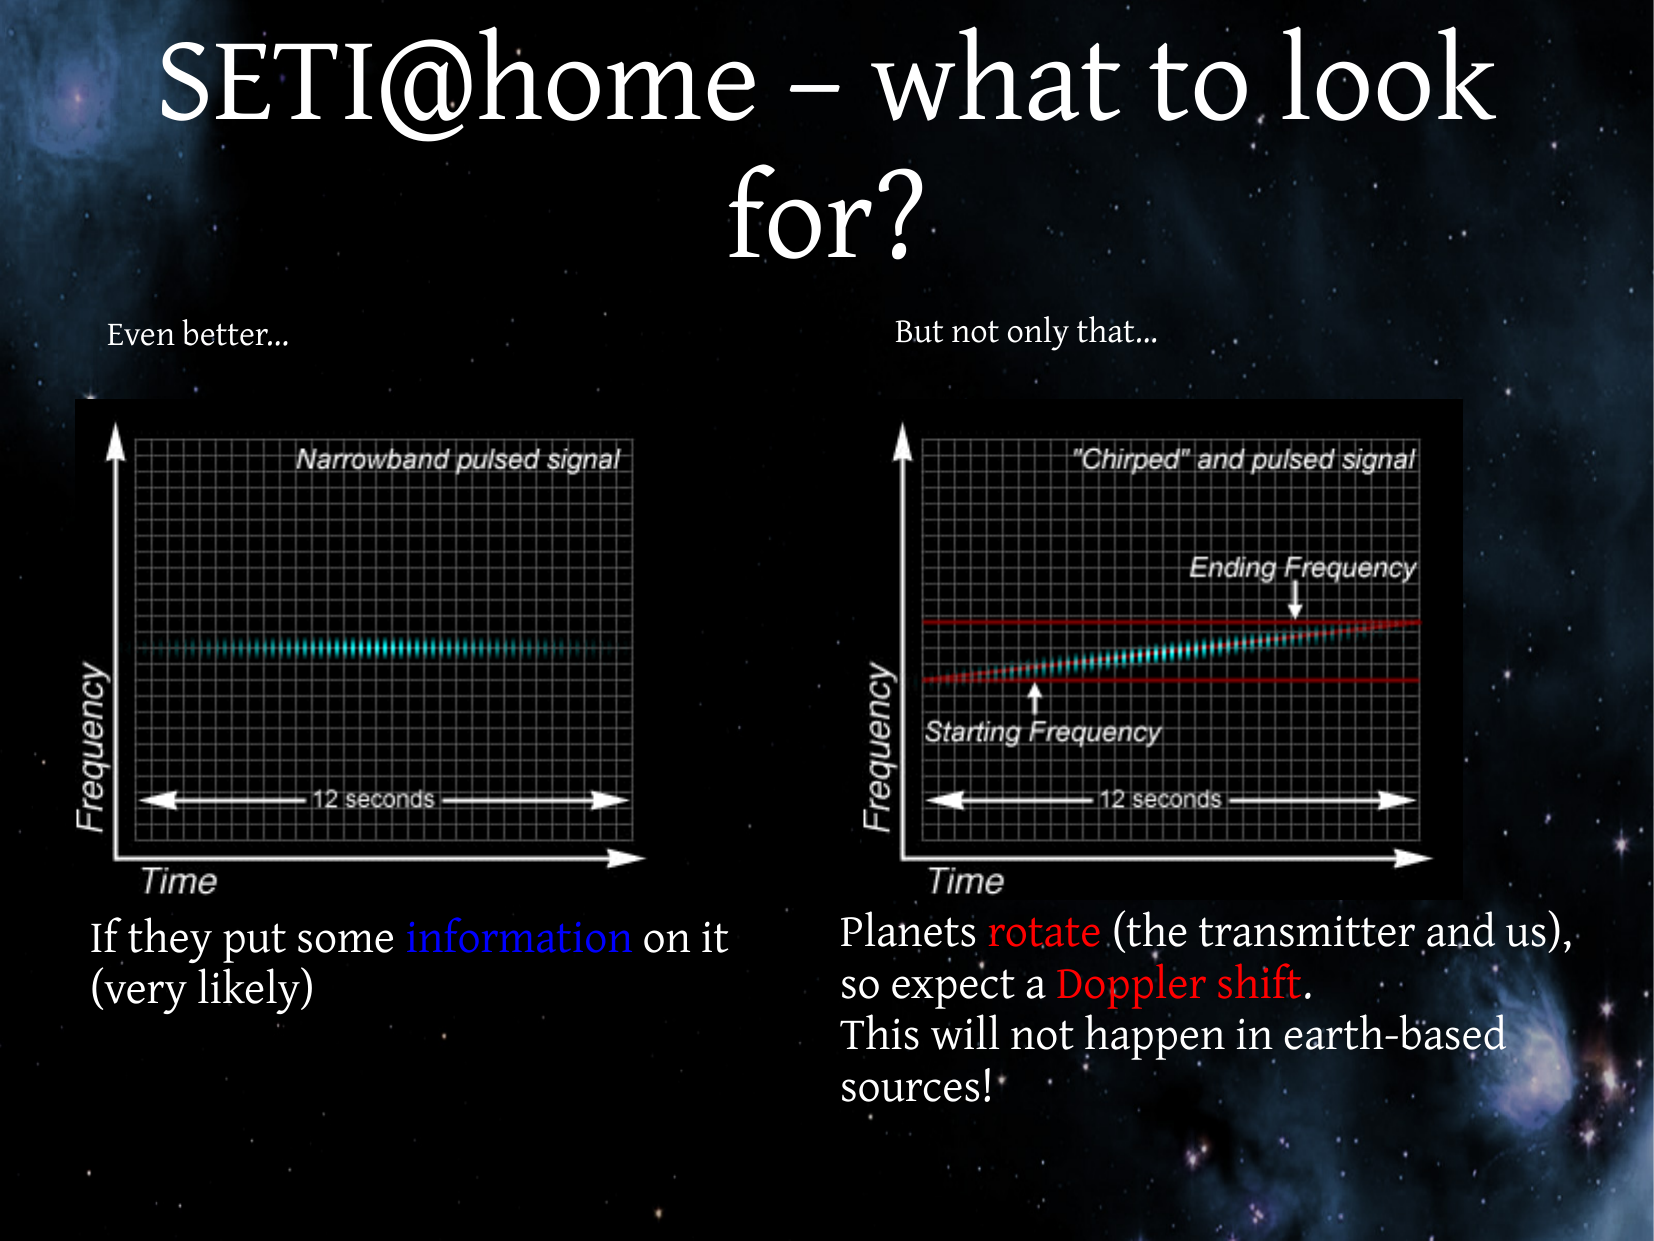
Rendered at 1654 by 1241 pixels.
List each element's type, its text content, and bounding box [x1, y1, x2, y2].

text_box But not only that... [880, 305, 1341, 393]
text_box If they put some information on it (very likely) [75, 905, 788, 1068]
text_box Even better... [92, 308, 430, 395]
title SETI@home – what to look for? [82, 14, 1571, 292]
picture [0, 0, 1654, 1241]
text_box Planets rotate (the transmitter and us), so expect a Doppler shift. This will not happen in earth-based sources! [825, 899, 1613, 1241]
